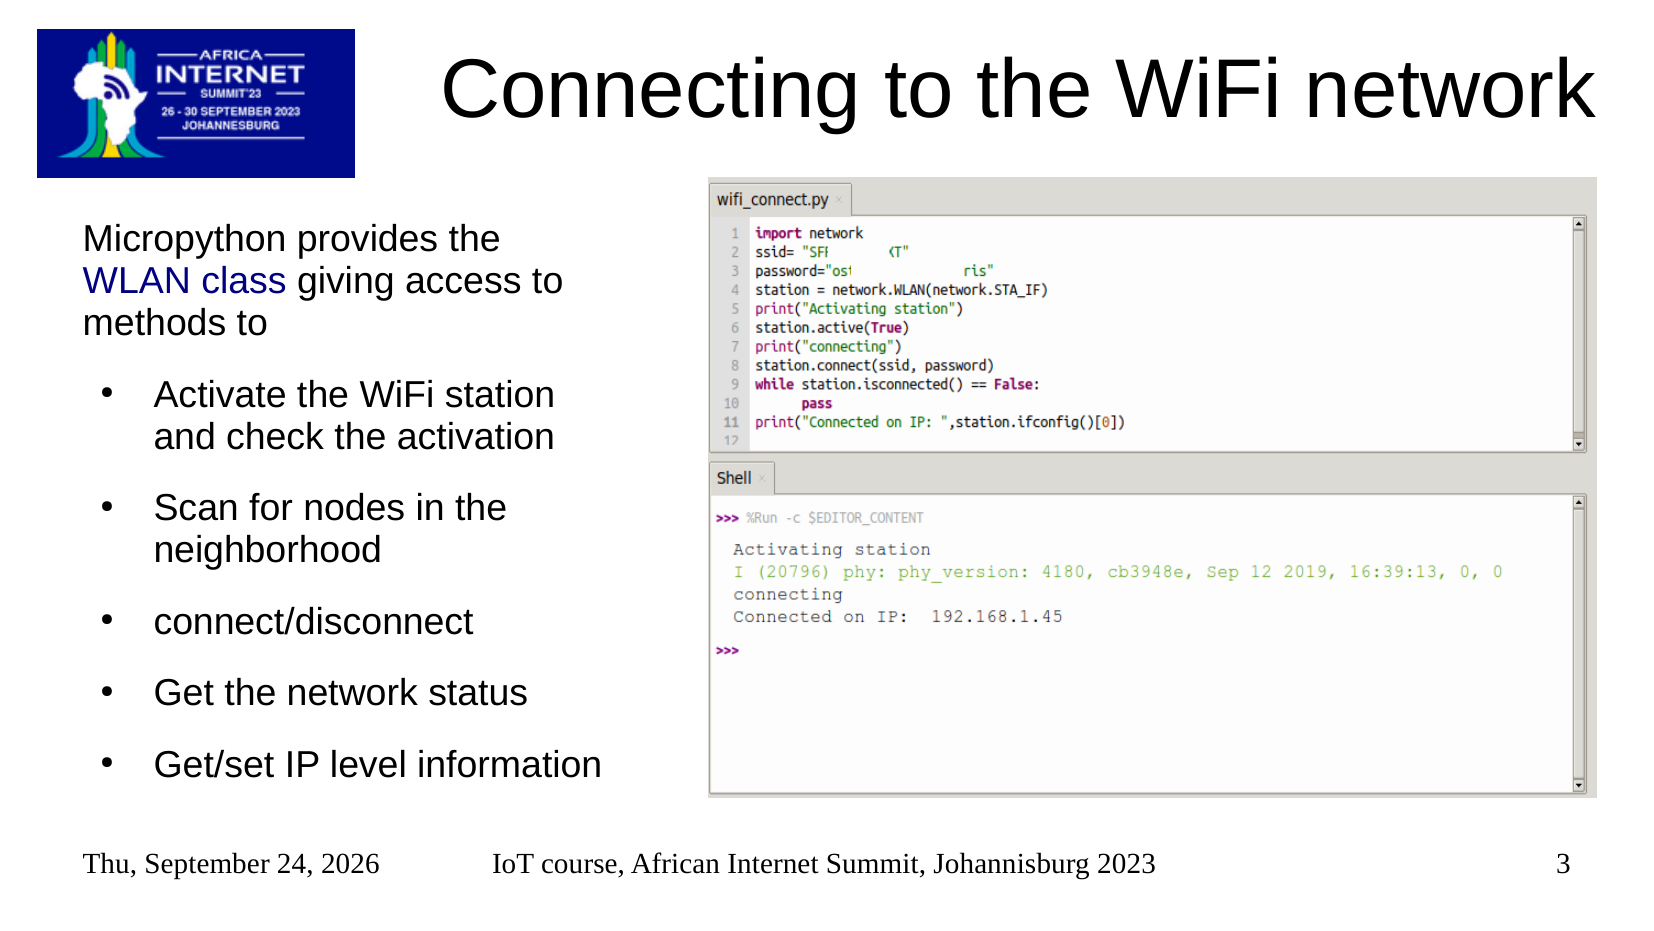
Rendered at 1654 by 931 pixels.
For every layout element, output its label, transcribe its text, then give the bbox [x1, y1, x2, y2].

picture [708, 177, 1597, 798]
list Micropython provides the WLAN class giving access to methods to Activate the WiFi station and check the activation Scan for nodes in the neighborhood connect/disconnect Get the network status Get/set IP level information [82, 217, 680, 798]
picture [37, 29, 355, 178]
title Connecting to the WiFi network [413, 0, 1625, 179]
